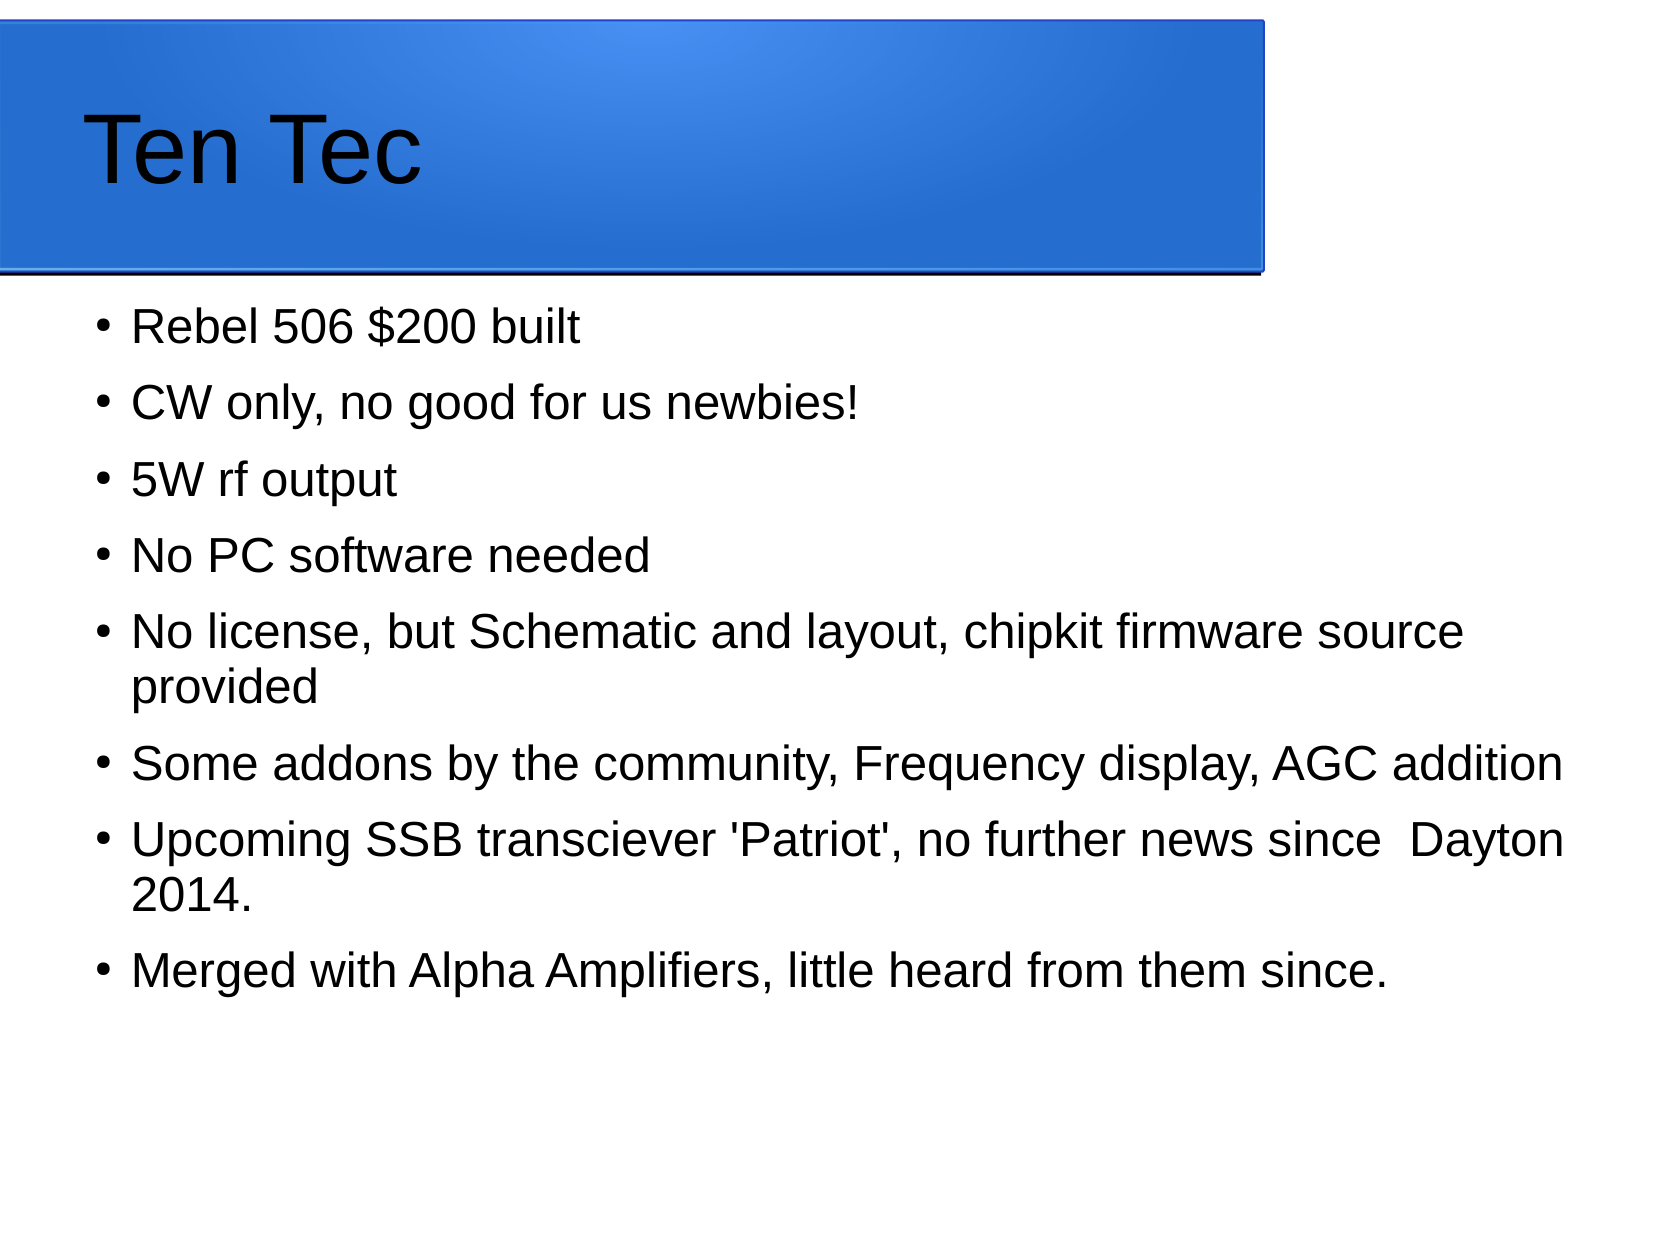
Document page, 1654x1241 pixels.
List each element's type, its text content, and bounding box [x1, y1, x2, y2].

list Rebel 506 $200 built CW only, no good for us newbies! 5W rf output No PC software needed No license, but Schematic and layout, chipkit firmware source provided Some addons by the community, Frequency display, AGC addition Upcoming SSB transciever 'Patriot', no further news since Dayton 2014. Merged with Alpha Amplifiers, little heard from them since. [82, 299, 1571, 1019]
title Ten Tec [82, 47, 1235, 252]
